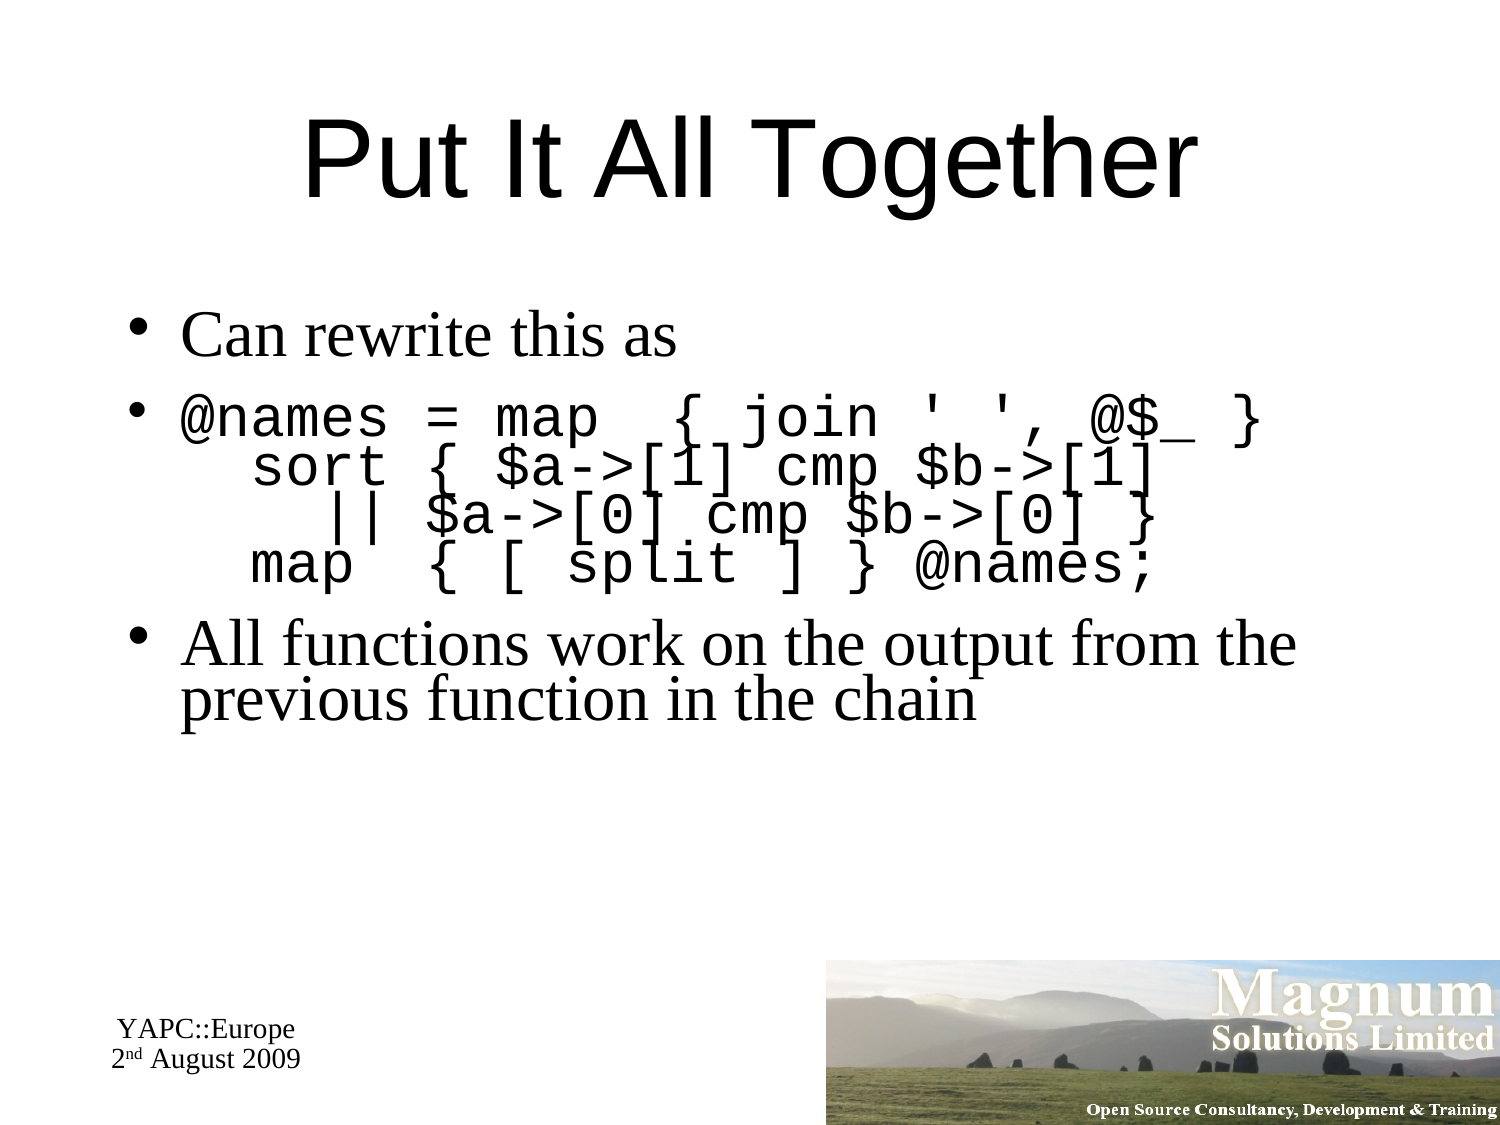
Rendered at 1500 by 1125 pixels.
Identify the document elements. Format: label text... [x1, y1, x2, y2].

title Put It All Together [110, 26, 1391, 288]
list Can rewrite this as @names = map { join ' ', @$_ } sort { $a->[1] cmp $b->[1] || $a->[0] cmp $b->[0] } map { [ split ] } @names; All functions work on the output from the previous function in the chain [110, 312, 1391, 1006]
picture [826, 960, 1500, 1125]
